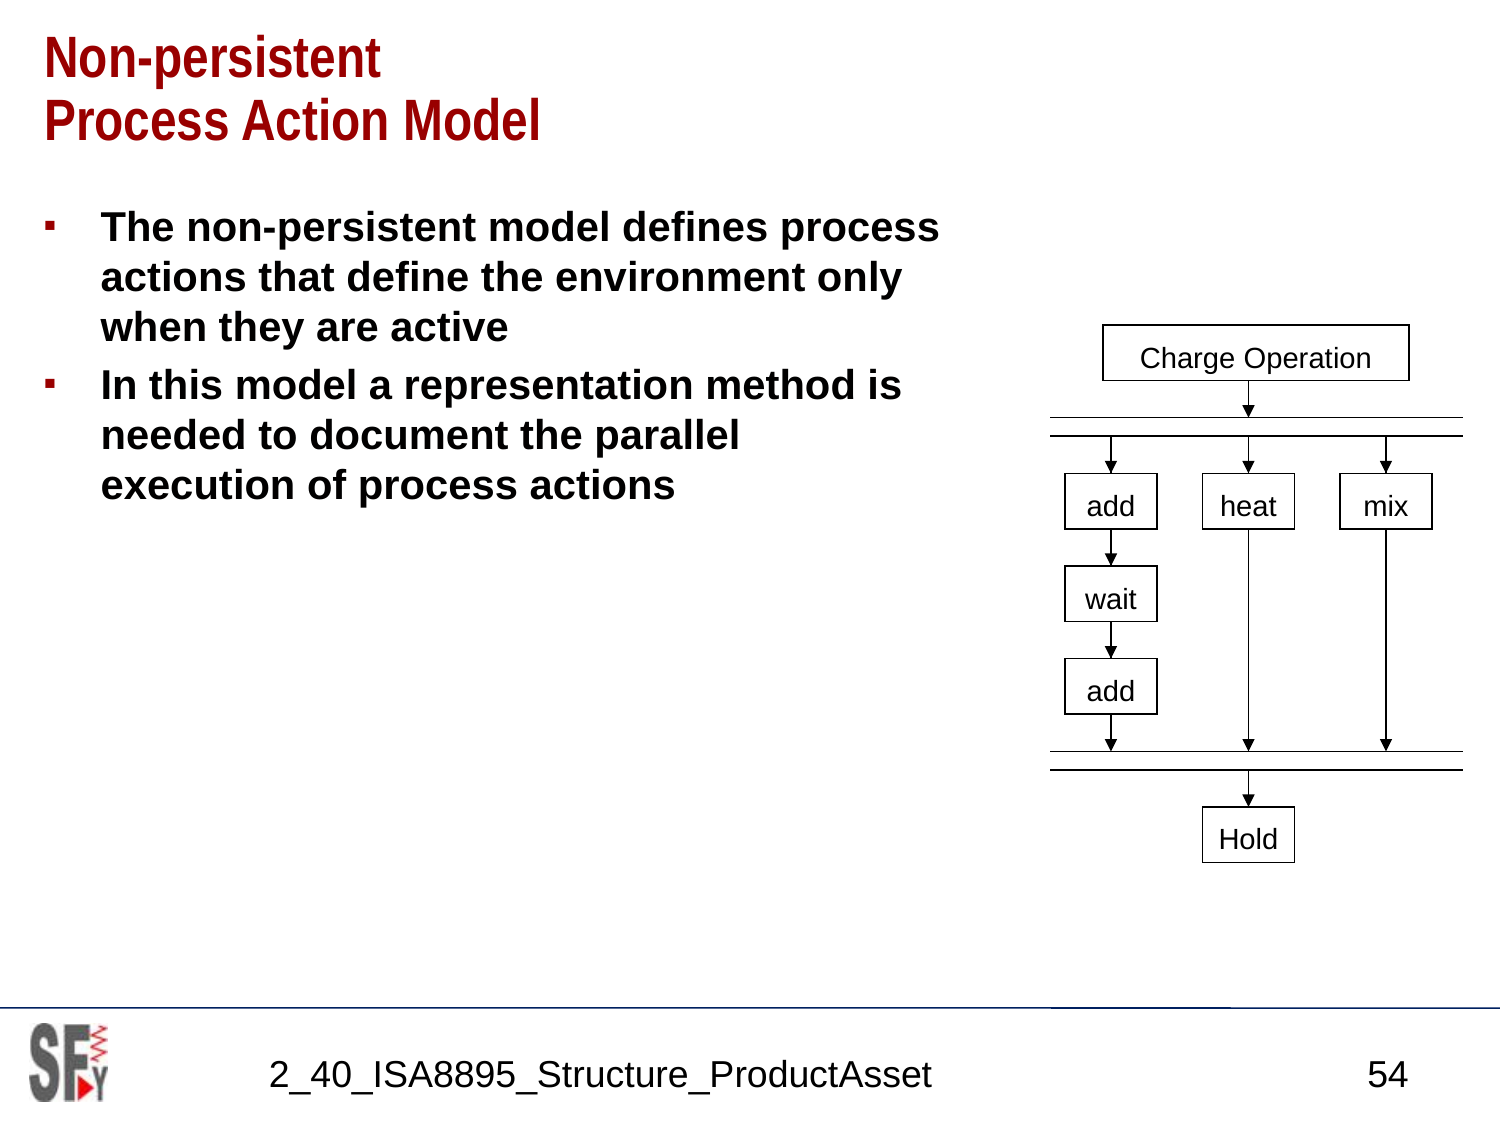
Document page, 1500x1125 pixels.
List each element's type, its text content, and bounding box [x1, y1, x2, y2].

footer 2_40_ISA8895_Structure_ProductAsset [253, 1034, 1336, 1103]
text_box heat [1202, 473, 1295, 529]
title Non-persistent Process Action Model [29, 12, 1471, 138]
text_box Charge Operation [1103, 324, 1410, 381]
text_box add [1065, 658, 1157, 715]
text_box wait [1065, 565, 1157, 622]
text_box Hold [1202, 806, 1295, 863]
text_box add [1065, 473, 1157, 529]
list The non-persistent model defines process actions that define the environment only when they are active In this model a representation method is needed to document the parallel execution of process actions [29, 184, 957, 988]
text_box mix [1340, 473, 1432, 529]
picture [29, 1023, 108, 1102]
slide_number <numéro> [1352, 1034, 1490, 1103]
